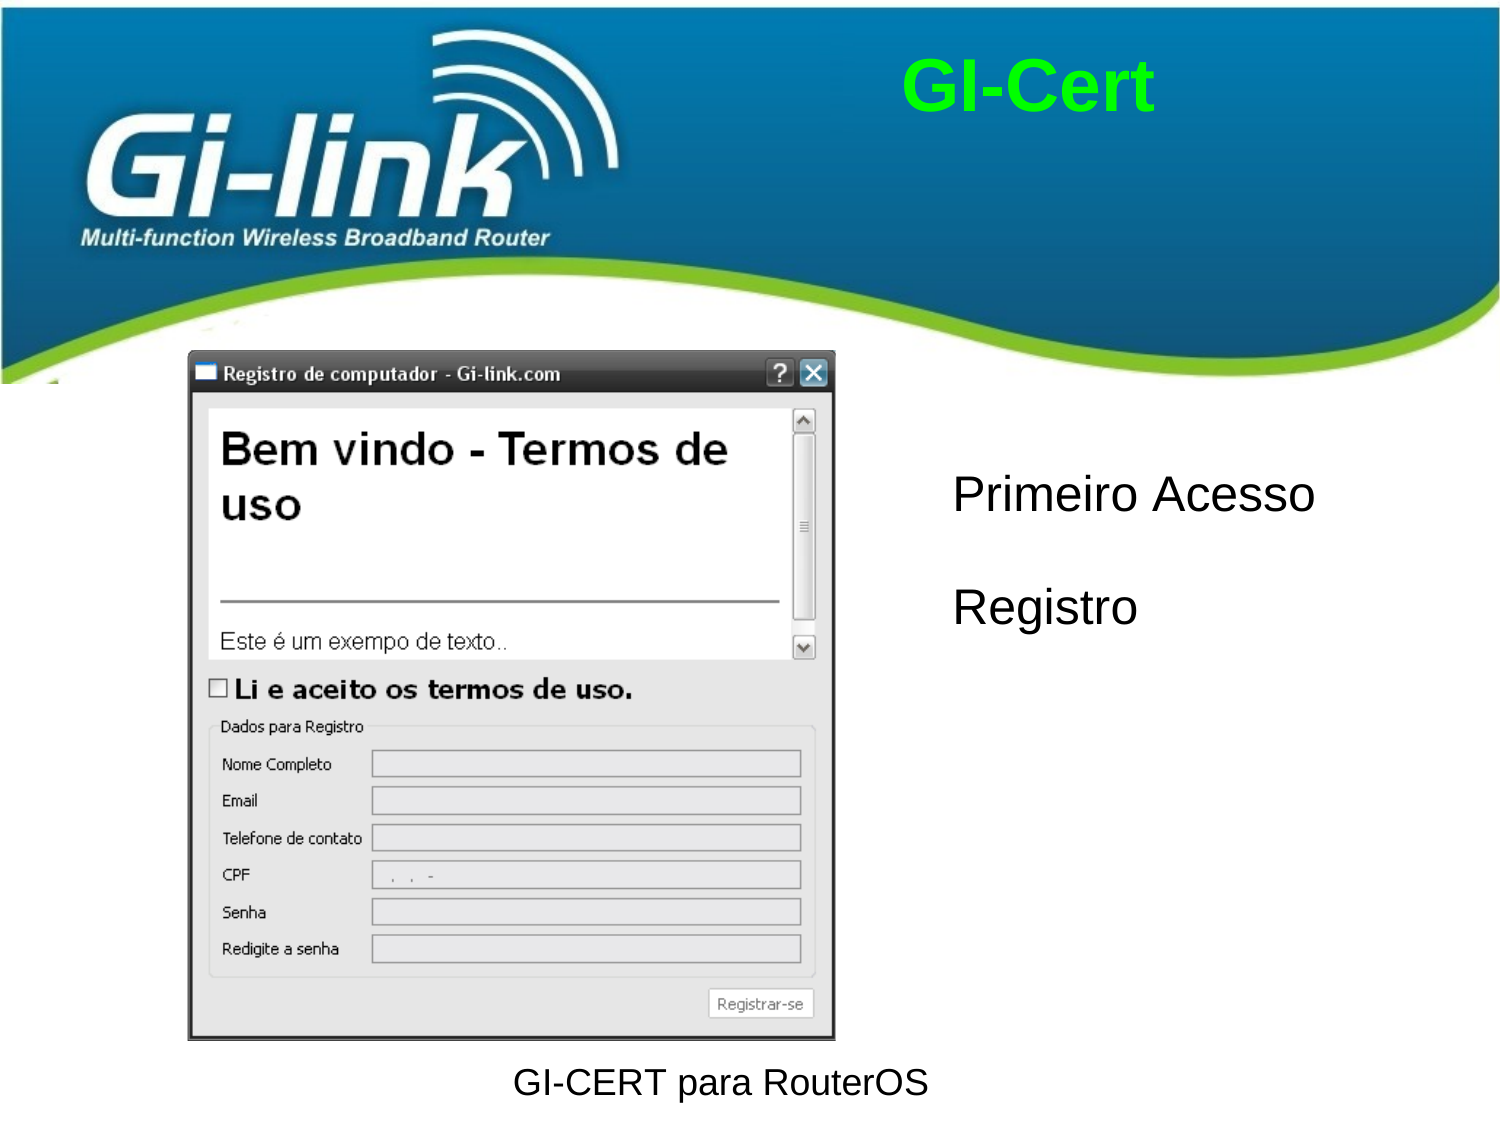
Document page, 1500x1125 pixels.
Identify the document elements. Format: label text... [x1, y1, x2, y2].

text_box Registro [937, 575, 1338, 643]
title GI-Cert [637, 52, 1420, 220]
text_box Primeiro Acesso [937, 462, 1338, 531]
picture [0, 0, 1500, 1041]
